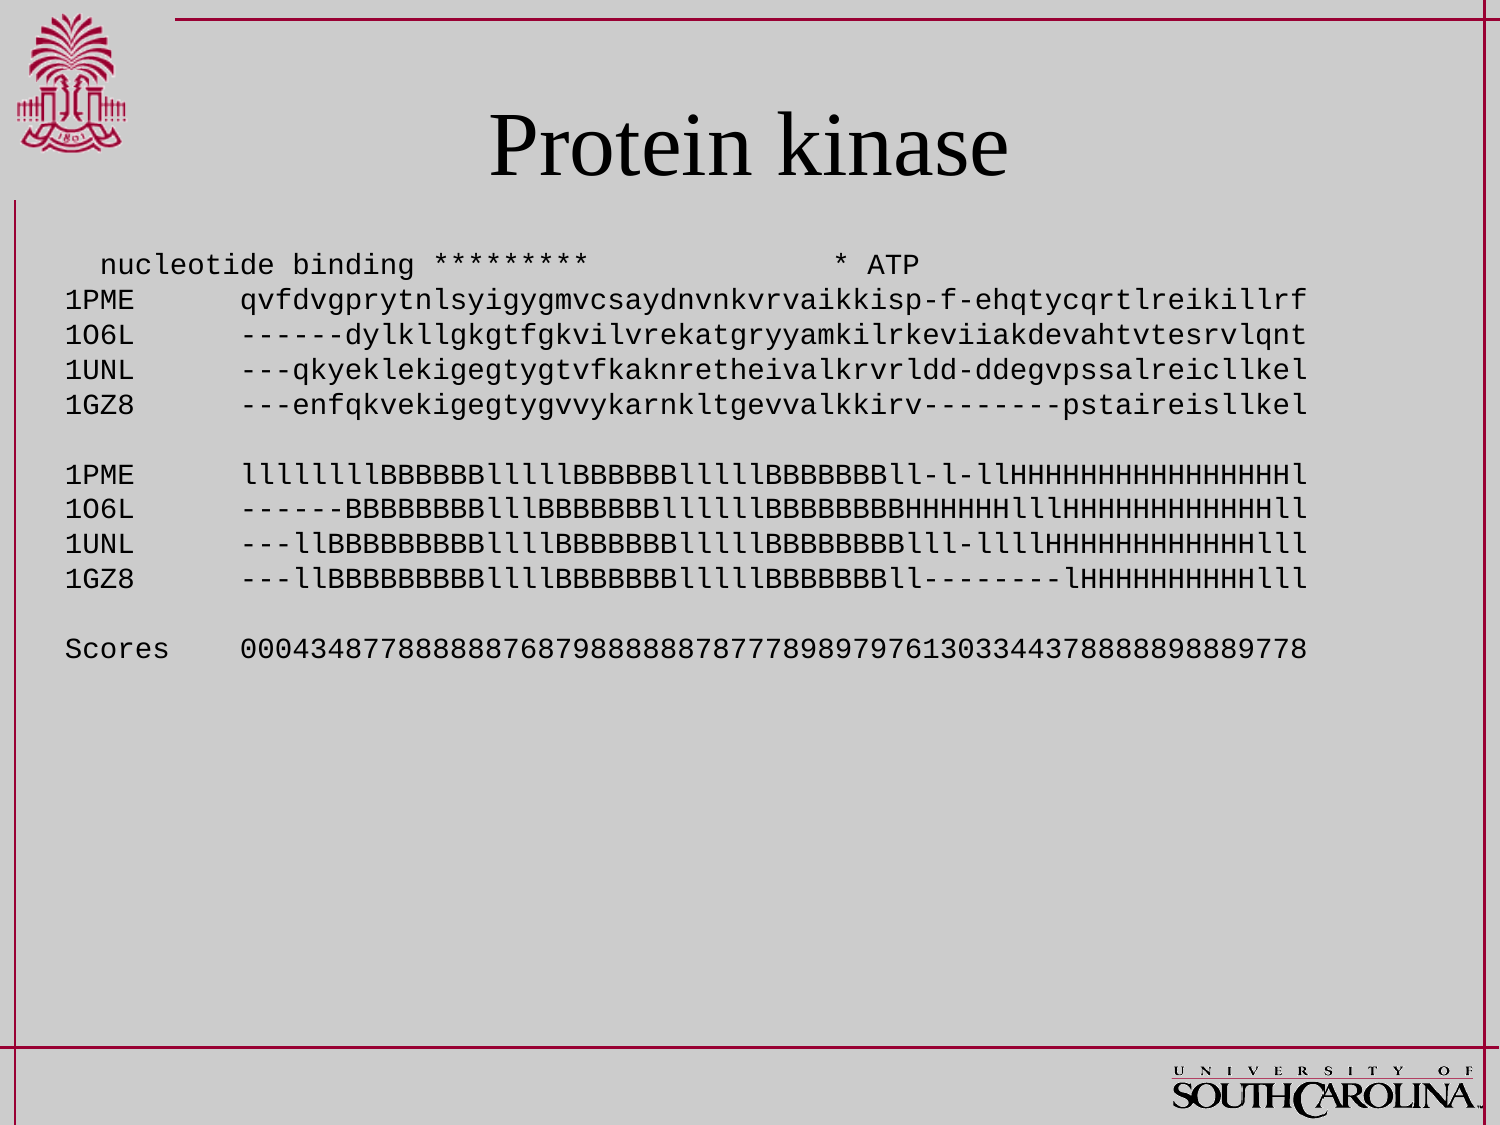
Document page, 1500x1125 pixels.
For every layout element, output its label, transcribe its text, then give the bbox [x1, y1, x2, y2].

text_box nucleotide binding ********* * ATP 1PME qvfdvgprytnlsyigygmvcsaydnvnkvrvaikkisp-f-ehqtycqrtlreikillrf 1O6L ------dylkllgkgtfgkvilvrekatgryyamkilrkeviiakdevahtvtesrvlqnt 1UNL ---qkyeklekigegtygtvfkaknretheivalkrvrldd-ddegvpssalreicllkel 1GZ8 ---enfqkvekigegtygvvykarnkltgevvalkkirv--------pstaireisllkel 1PME llllllllBBBBBBlllllBBBBBBlllllBBBBBBBll-l-llHHHHHHHHHHHHHHHHl 1O6L ------BBBBBBBBlllBBBBBBBllllllBBBBBBBBHHHHHHlllHHHHHHHHHHHHll 1UNL ---llBBBBBBBBBllllBBBBBBBlllllBBBBBBBBlll-llllHHHHHHHHHHHHlll 1GZ8 ---llBBBBBBBBBllllBBBBBBBlllllBBBBBBBll--------lHHHHHHHHHHlll Scores 0004348778888887687988888878777898979761303344378888898889778 [50, 237, 1326, 673]
text_box Protein kinase [75, 45, 1426, 233]
picture [1162, 1049, 1483, 1125]
picture [12, 12, 131, 155]
